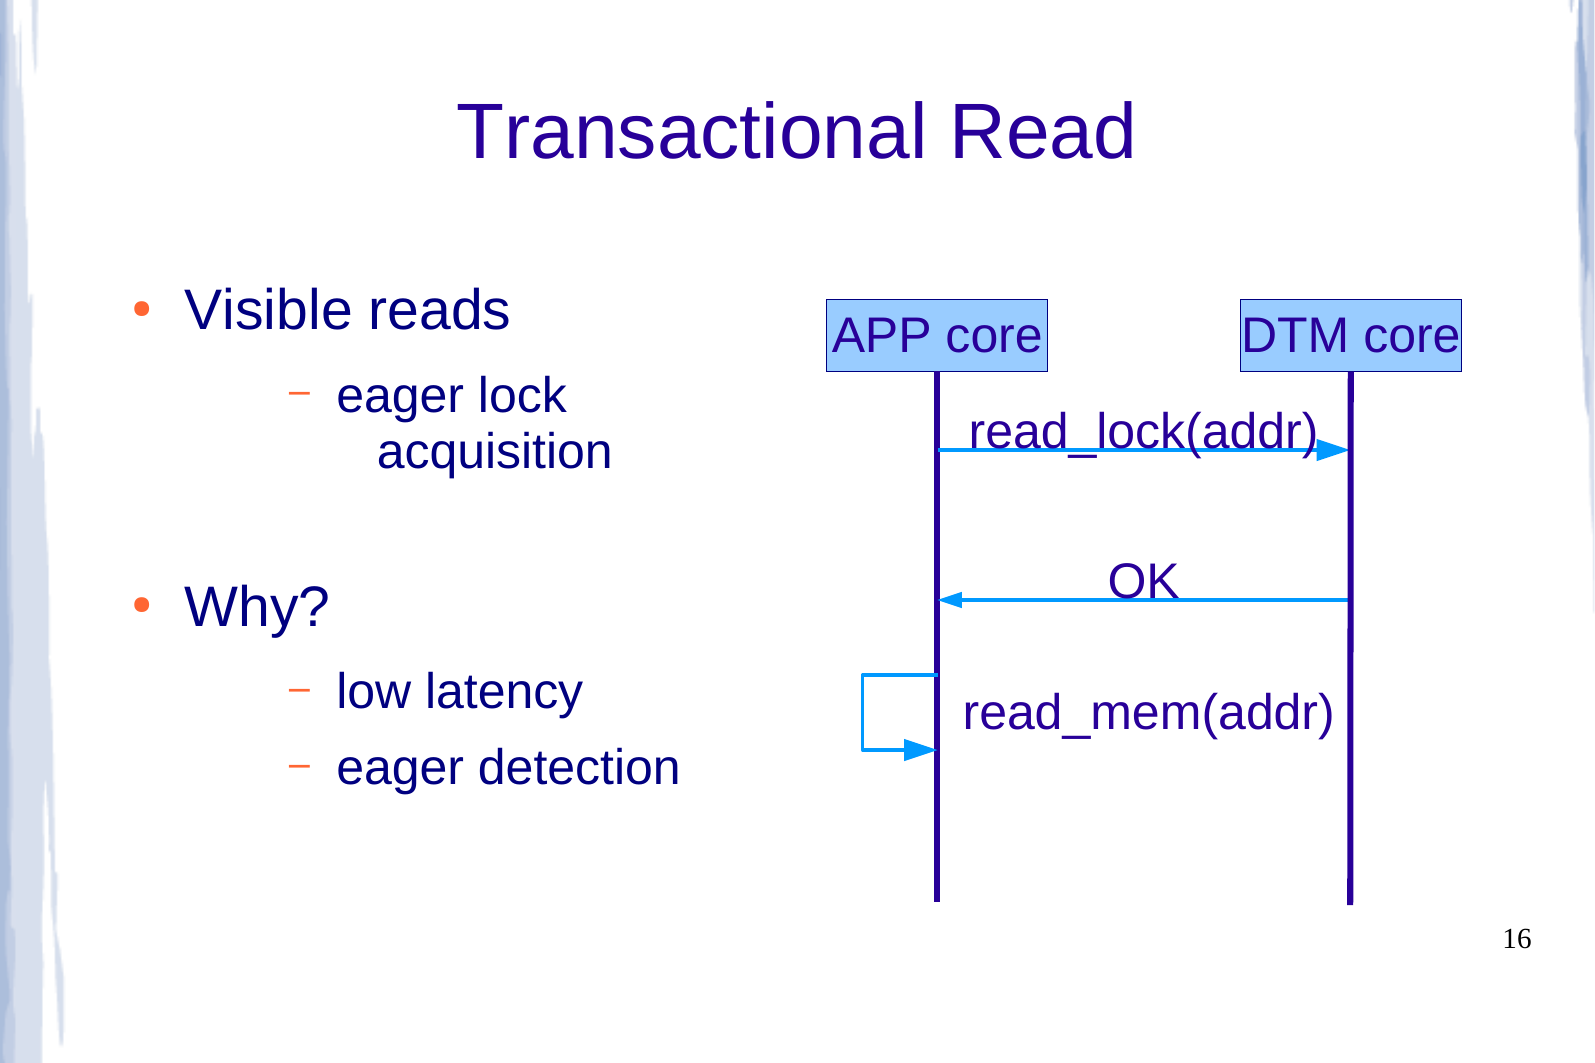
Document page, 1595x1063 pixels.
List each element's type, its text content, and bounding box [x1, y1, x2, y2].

list Visible reads eager lock acquisition Why? low latency eager detection [113, 278, 798, 981]
title Transactional Read [79, 0, 1515, 316]
picture [0, 0, 1595, 1063]
text_box DTM core [1240, 299, 1462, 372]
text_box APP core [826, 299, 1048, 372]
